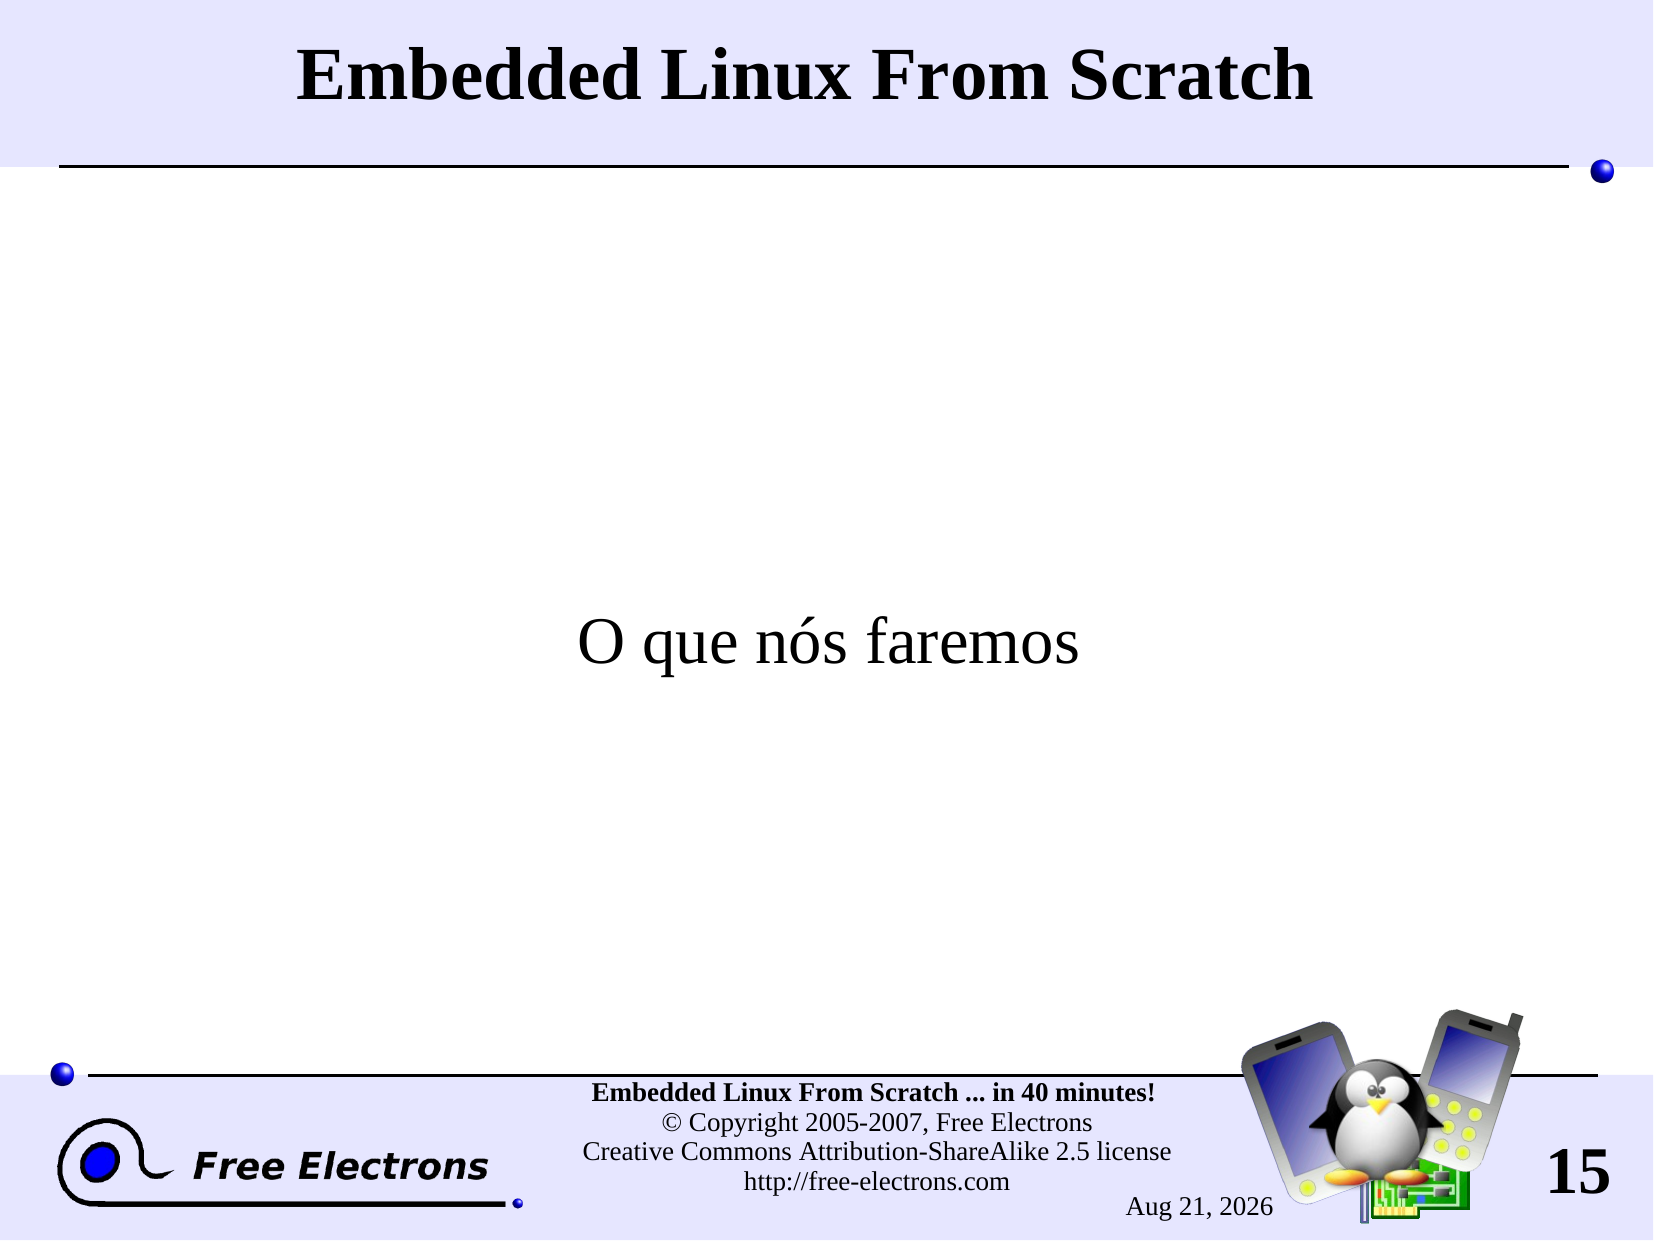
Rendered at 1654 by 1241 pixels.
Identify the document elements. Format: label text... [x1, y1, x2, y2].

title Embedded Linux From Scratch [60, 18, 1551, 132]
picture [1231, 1007, 1538, 1241]
picture [50, 1107, 527, 1216]
subtitle O que nós faremos [105, 216, 1518, 1066]
